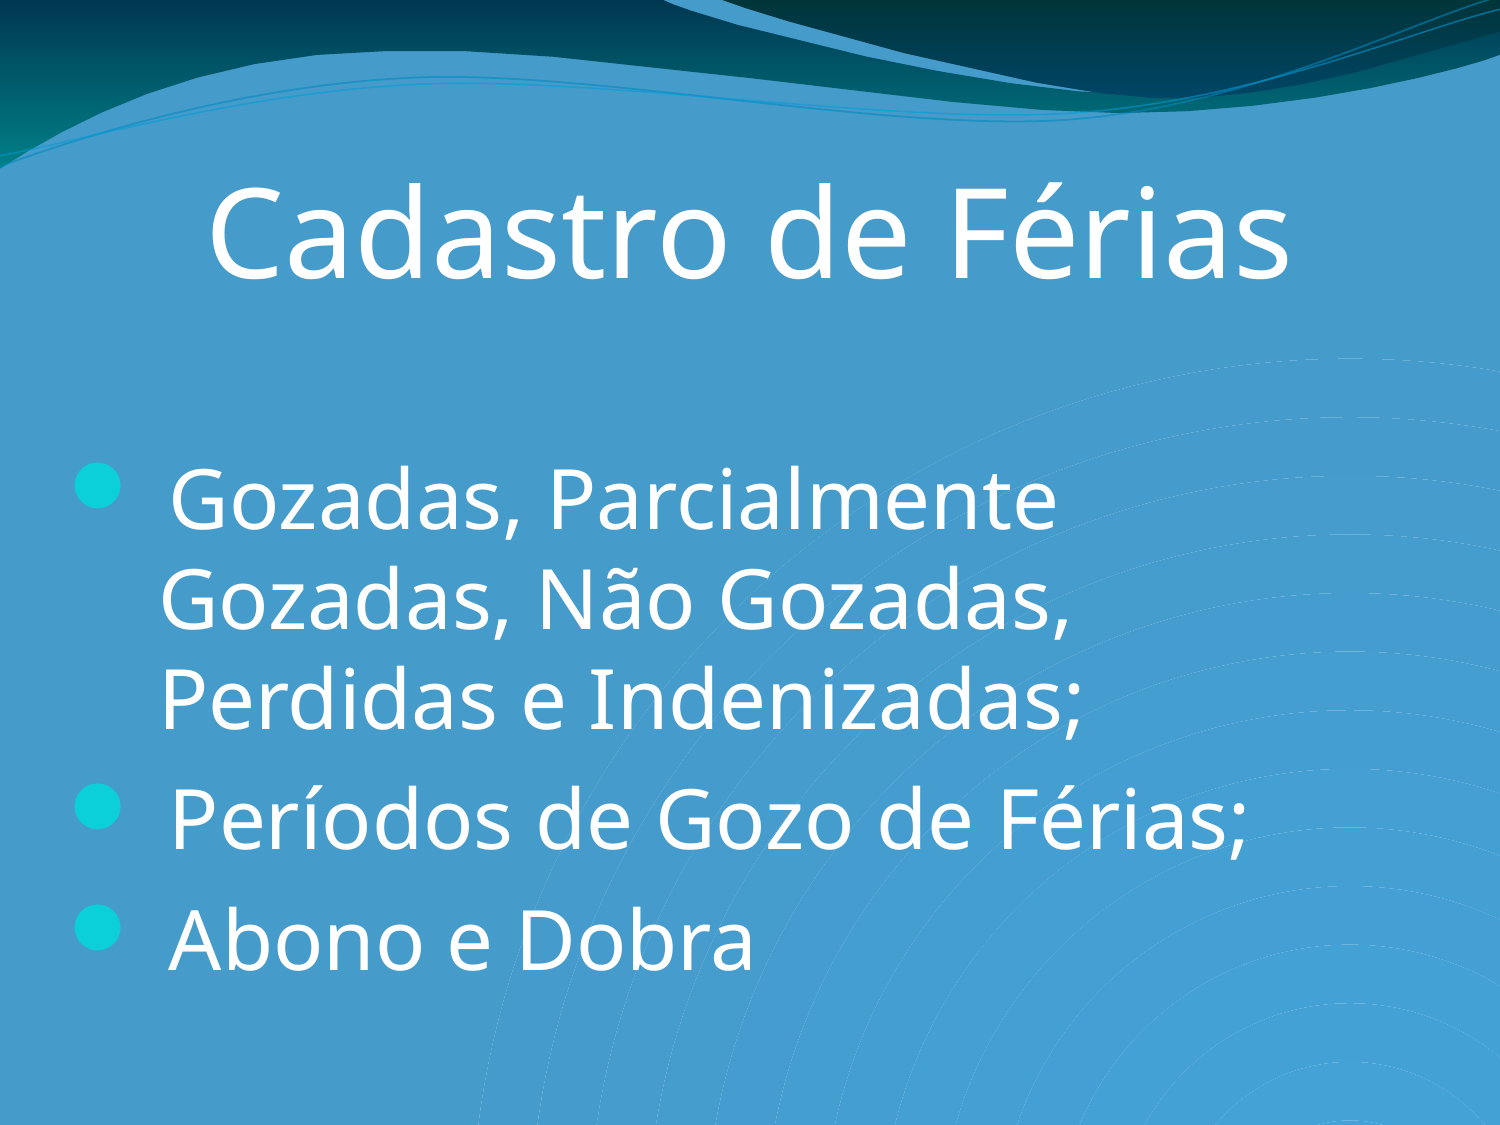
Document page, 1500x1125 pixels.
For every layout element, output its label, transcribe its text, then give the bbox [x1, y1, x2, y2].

title Cadastro de Férias [75, 115, 1426, 304]
list Gozadas, Parcialmente Gozadas, Não Gozadas, Perdidas e Indenizadas; Períodos de Gozo de Férias; Abono e Dobra [53, 317, 1447, 1038]
